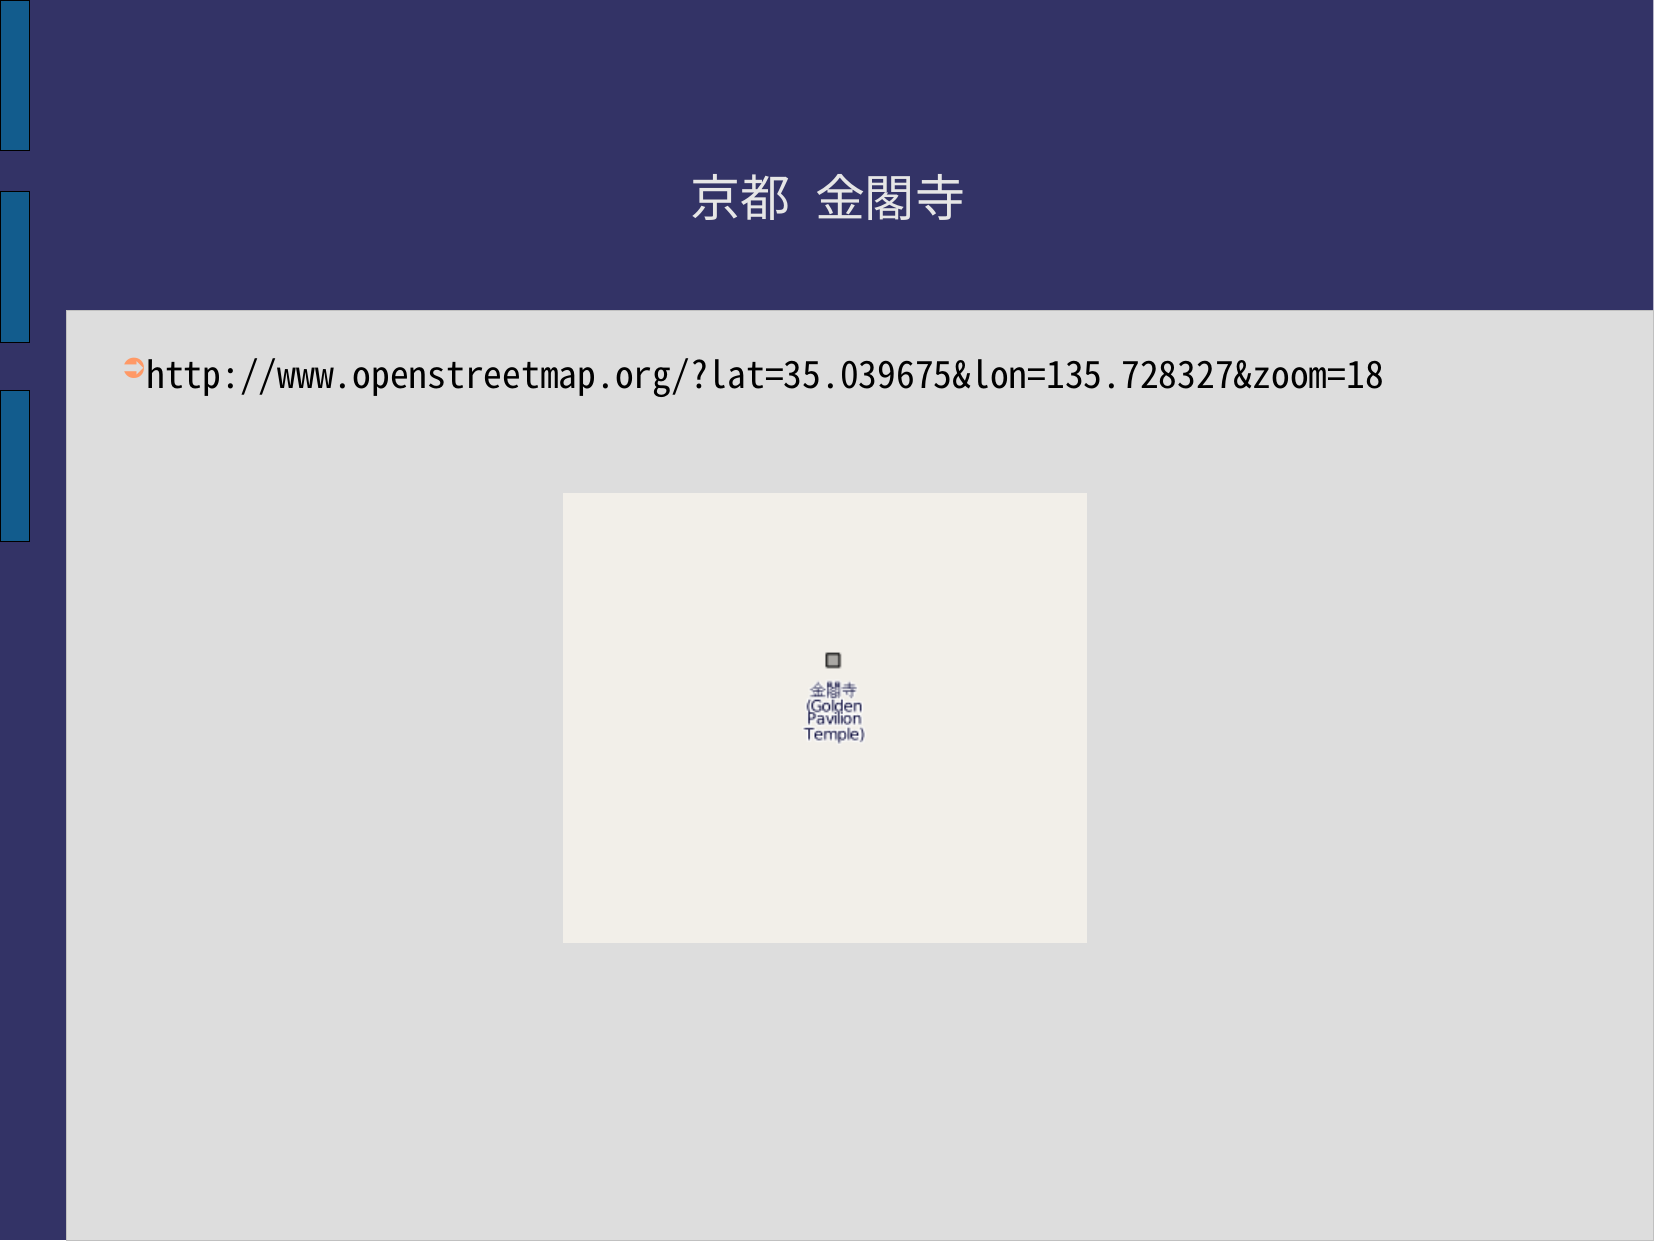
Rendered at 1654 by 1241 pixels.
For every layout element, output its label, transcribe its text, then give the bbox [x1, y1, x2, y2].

title 京都 金閣寺 [121, 91, 1534, 299]
list http://www.openstreetmap.org/?lat=35.039675&lon=135.728327&zoom=18 [121, 344, 1534, 1127]
picture [563, 493, 1087, 943]
